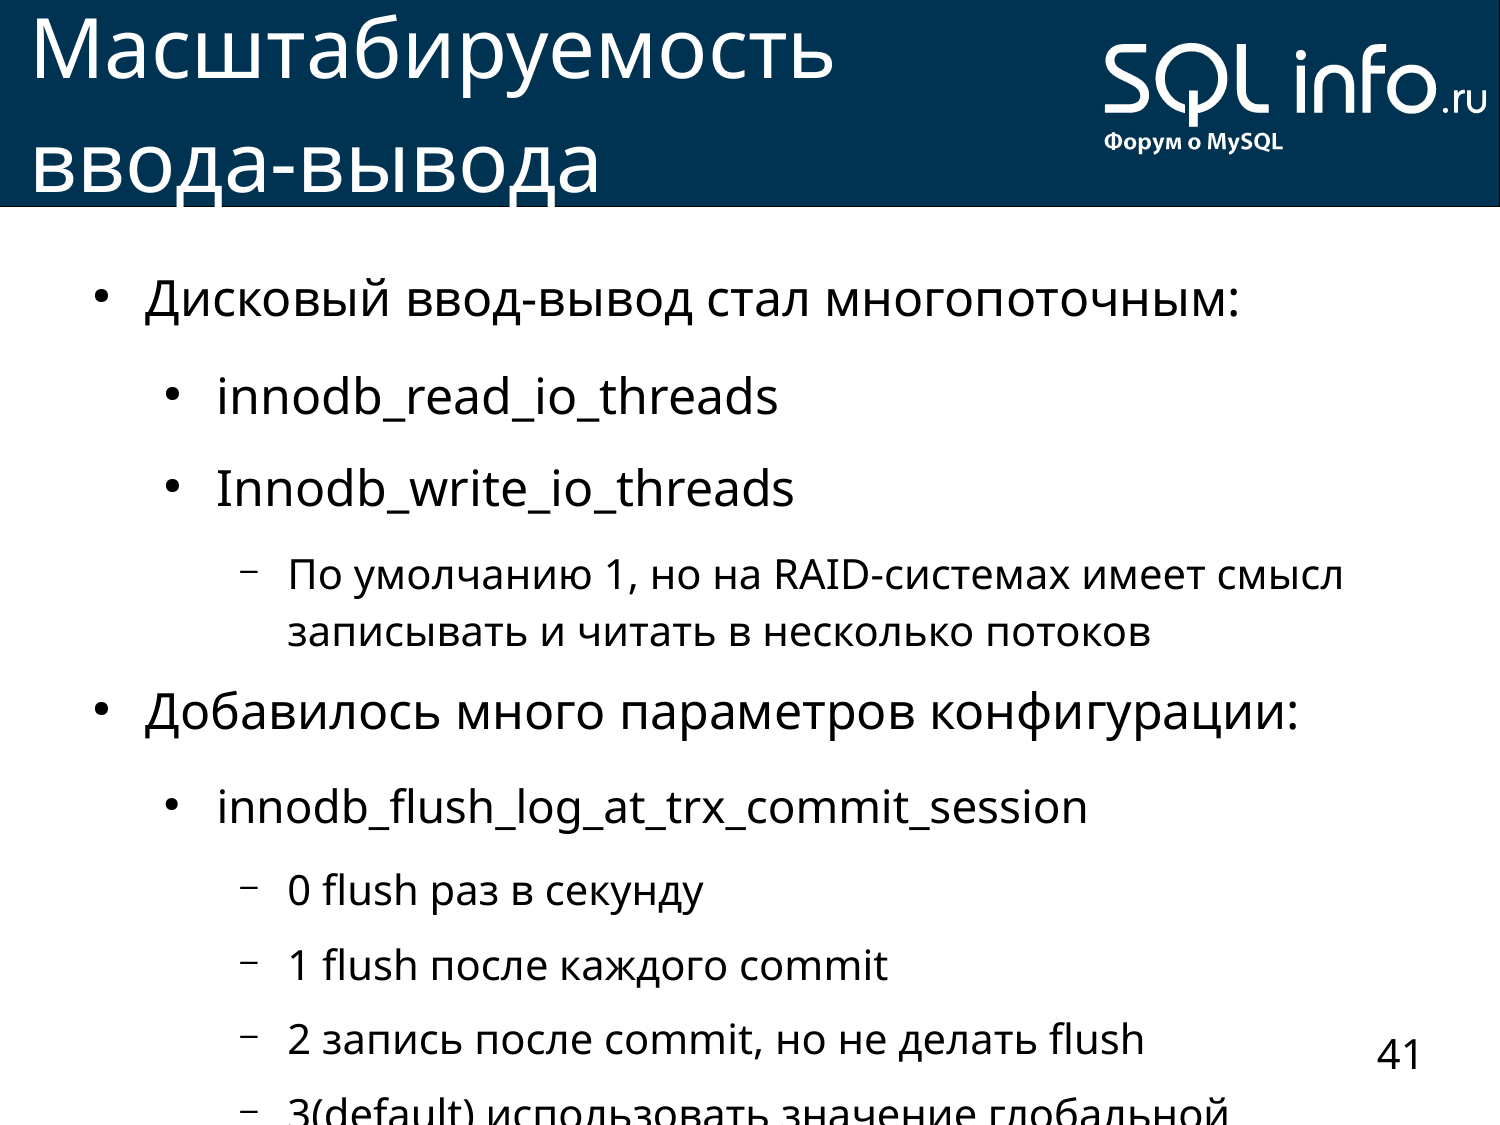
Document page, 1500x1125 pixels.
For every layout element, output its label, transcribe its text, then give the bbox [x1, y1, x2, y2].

title Масштабируемость ввода-вывода [29, 0, 1093, 207]
list Дисковый ввод-вывод стал многопоточным: innodb_read_io_threads Innodb_write_io_threads По умолчанию 1, но на RAID-системах имеет смысл записывать и читать в несколько потоков Добавилось много параметров конфигурации: innodb_flush_log_at_trx_commit_session 0 flush раз в секунду 1 flush после каждого commit 2 запись после commit, но не делать flush 3(default) использовать значение глобальной настройки innodb_flush_log_at_trx_commit [75, 263, 1425, 1093]
picture [1093, 29, 1495, 166]
